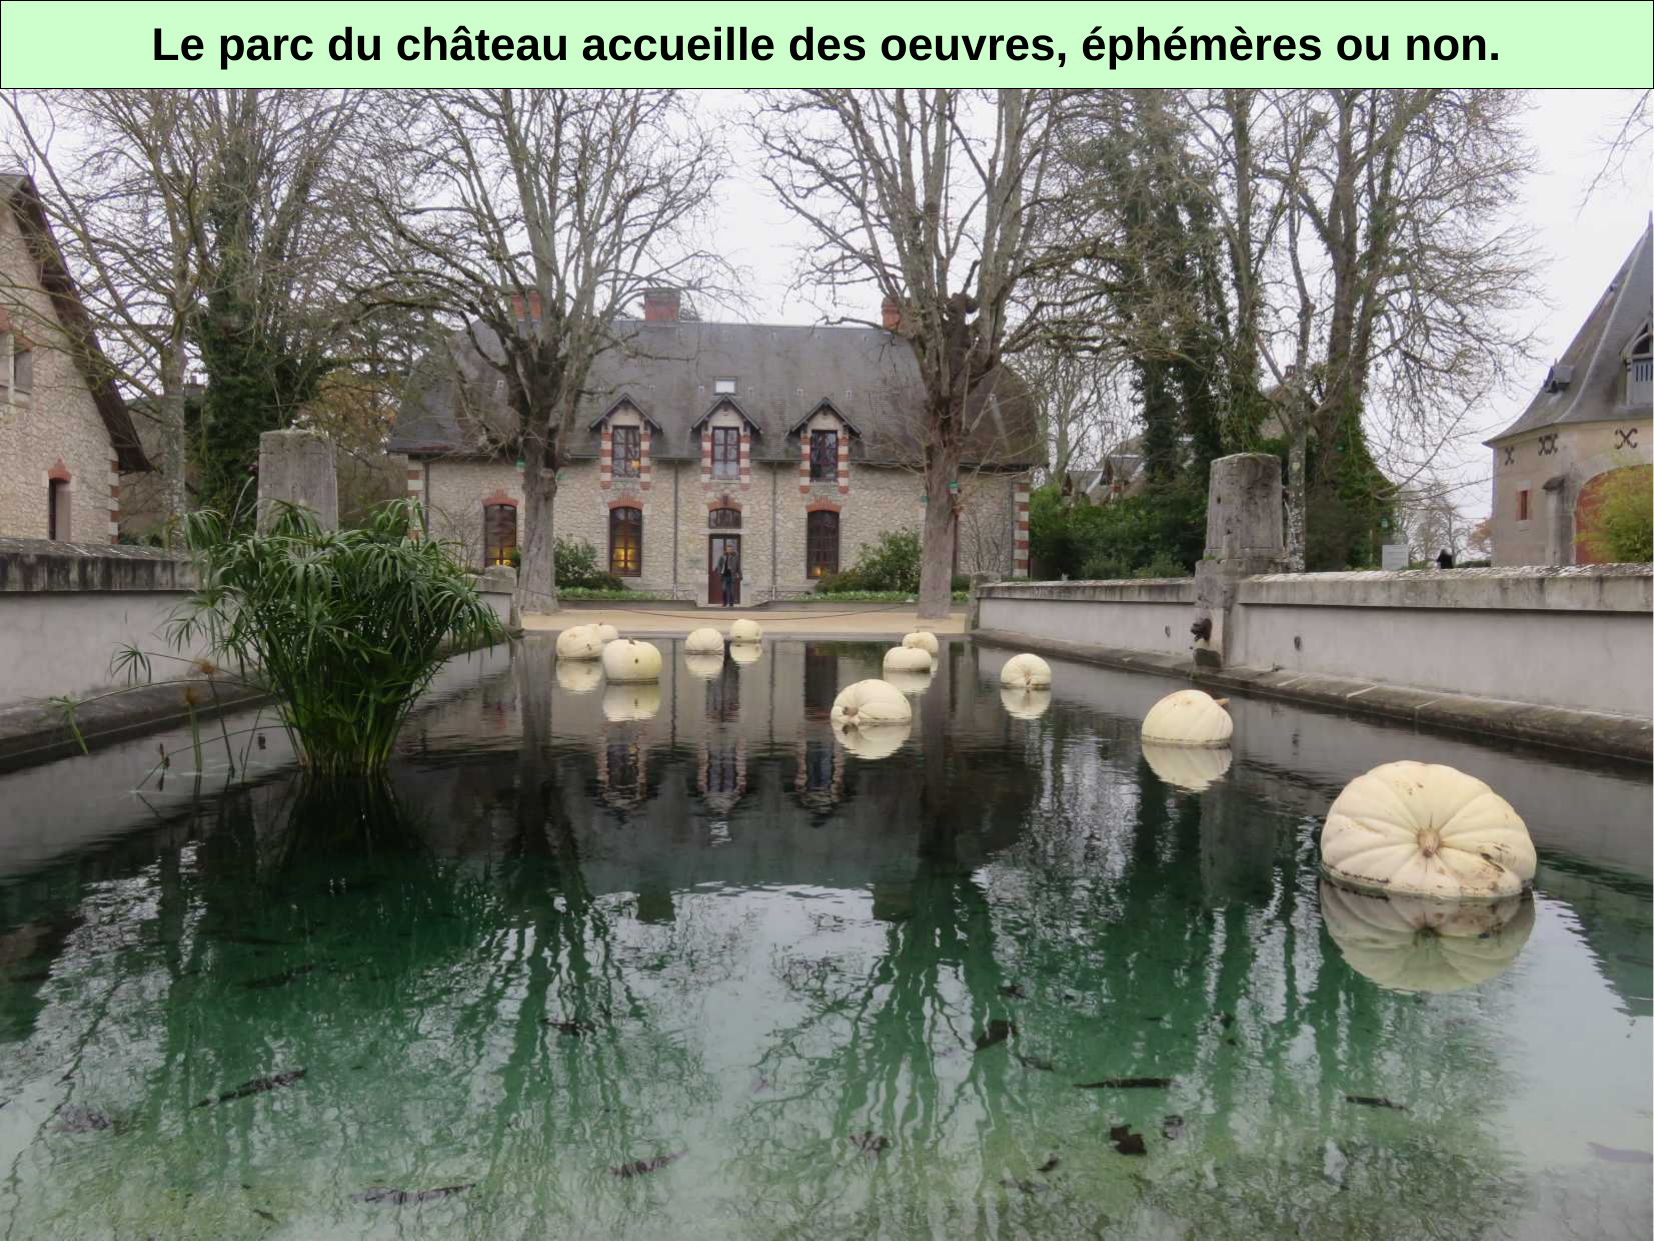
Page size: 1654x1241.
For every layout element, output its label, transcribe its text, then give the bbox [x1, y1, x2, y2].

text_box Le parc du château accueille des oeuvres, éphémères ou non. [0, 0, 1654, 89]
picture [0, 89, 1654, 1241]
